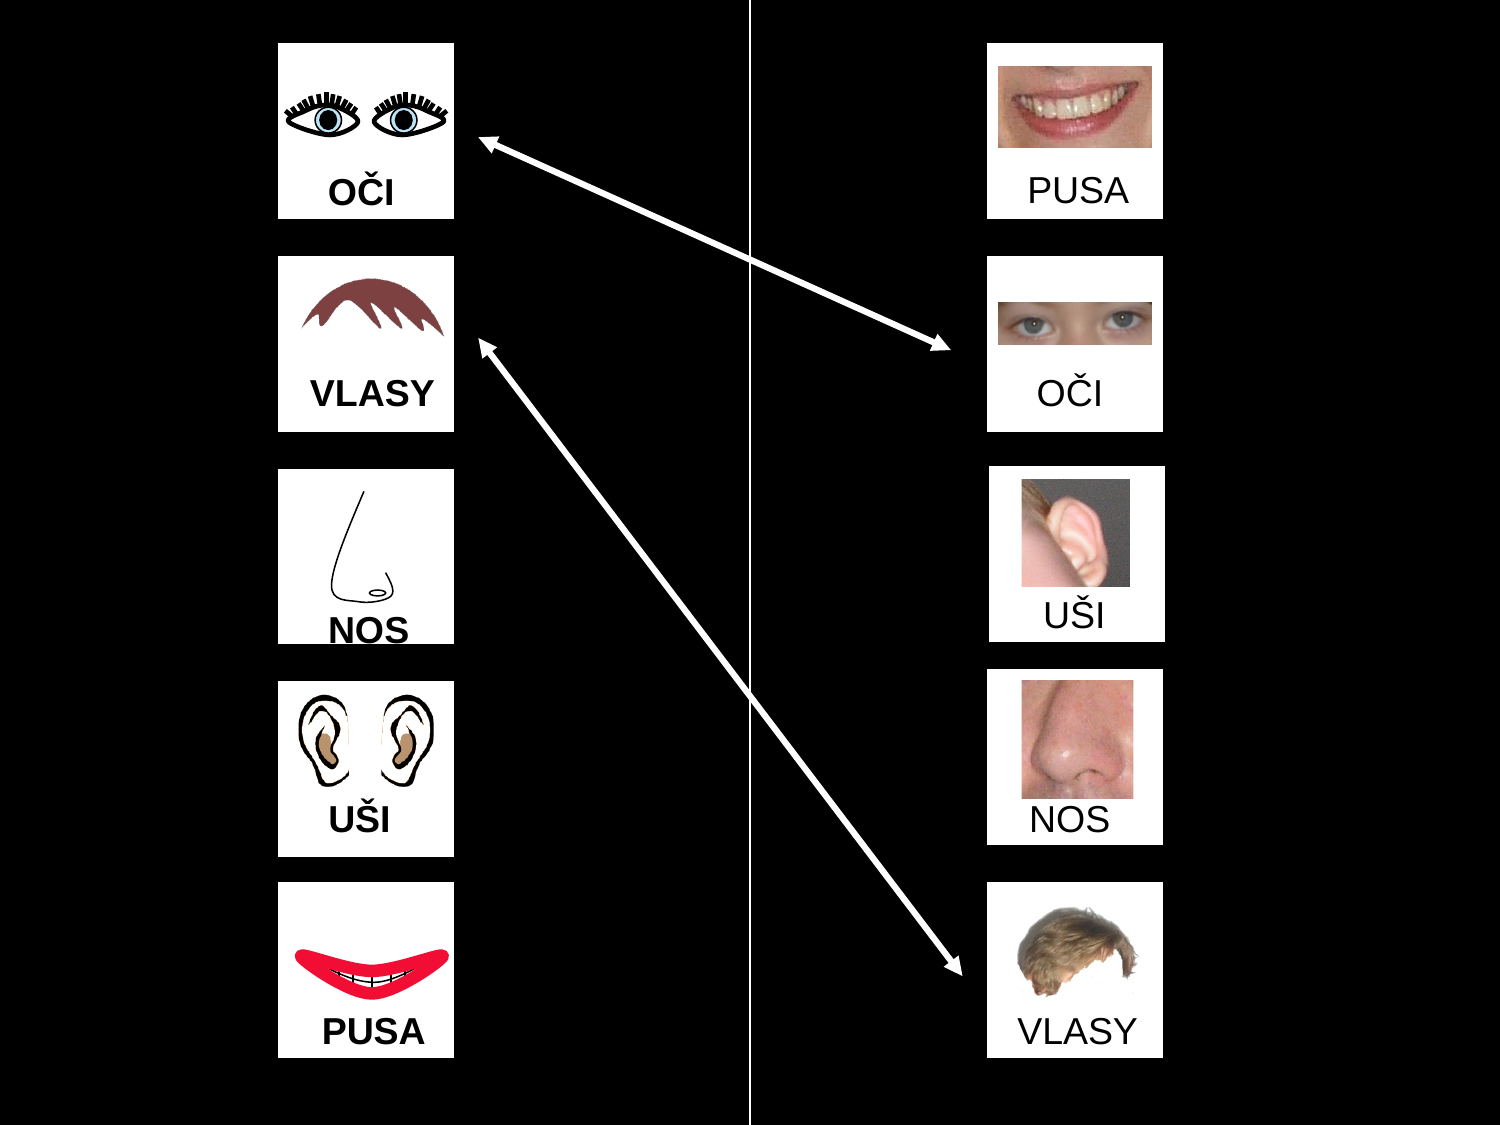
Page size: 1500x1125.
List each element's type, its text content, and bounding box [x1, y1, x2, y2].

picture [1021, 680, 1134, 799]
picture [998, 302, 1152, 345]
picture [1021, 479, 1130, 587]
text_box [277, 680, 455, 858]
text_box [373, 981, 390, 987]
text_box [986, 42, 1164, 220]
picture [381, 694, 434, 787]
text_box PUSA [307, 999, 441, 1061]
text_box [986, 255, 1164, 433]
text_box [988, 465, 1166, 643]
text_box OČI [1021, 361, 1119, 423]
text_box [372, 591, 383, 595]
text_box PUSA [1012, 158, 1145, 219]
text_box [986, 881, 1164, 1059]
picture [998, 66, 1152, 148]
text_box [986, 668, 1164, 846]
picture [301, 278, 445, 342]
text_box UŠI [1028, 587, 1121, 644]
text_box VLASY [1002, 999, 1154, 1060]
picture [298, 694, 349, 787]
text_box NOS [1014, 786, 1126, 848]
text_box NOS [313, 597, 425, 659]
text_box [373, 976, 390, 981]
text_box [277, 255, 455, 433]
text_box [354, 981, 371, 987]
text_box [277, 42, 455, 220]
text_box [277, 881, 455, 1059]
text_box UŠI [313, 786, 406, 848]
text_box [354, 976, 371, 981]
picture [998, 903, 1140, 1000]
text_box VLASY [295, 361, 451, 423]
text_box OČI [313, 160, 410, 222]
text_box [277, 467, 455, 645]
